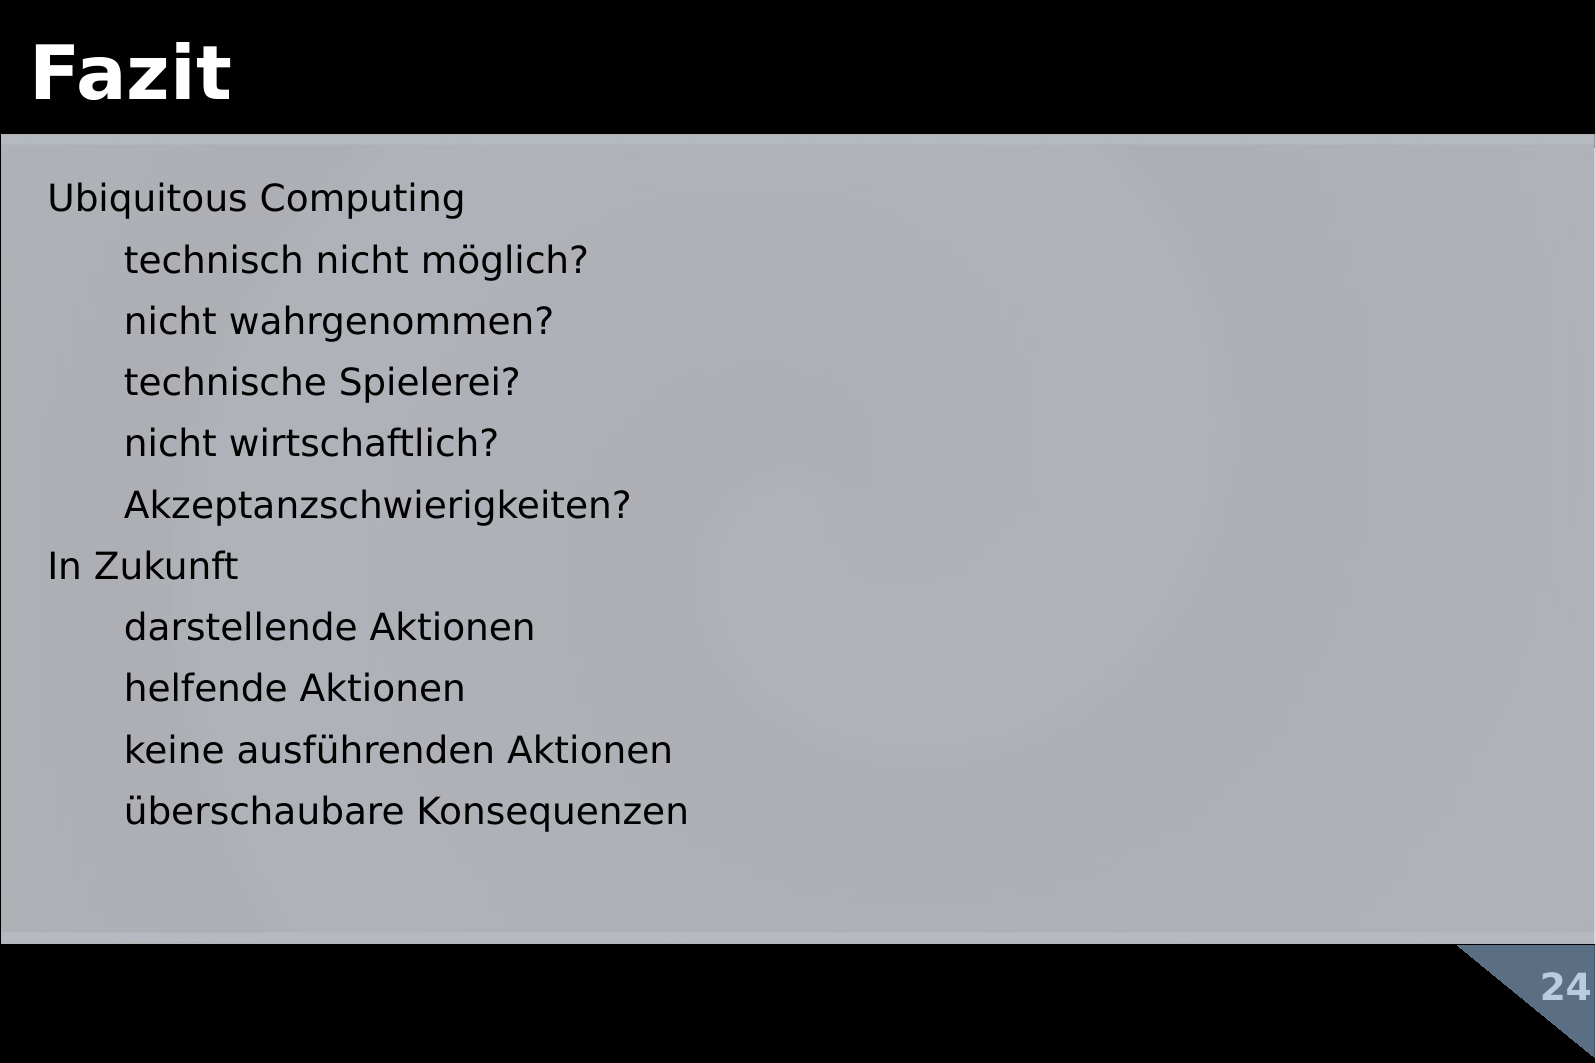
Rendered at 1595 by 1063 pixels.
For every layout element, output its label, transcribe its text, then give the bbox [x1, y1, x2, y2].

list Ubiquitous Computing technisch nicht möglich? nicht wahrgenommen? technische Spielerei? nicht wirtschaftlich? Akzeptanzschwierigkeiten? In Zukunft darstellende Aktionen helfende Aktionen keine ausführenden Aktionen überschaubare Konsequenzen [29, 177, 1536, 901]
title Fazit [29, 30, 1465, 118]
